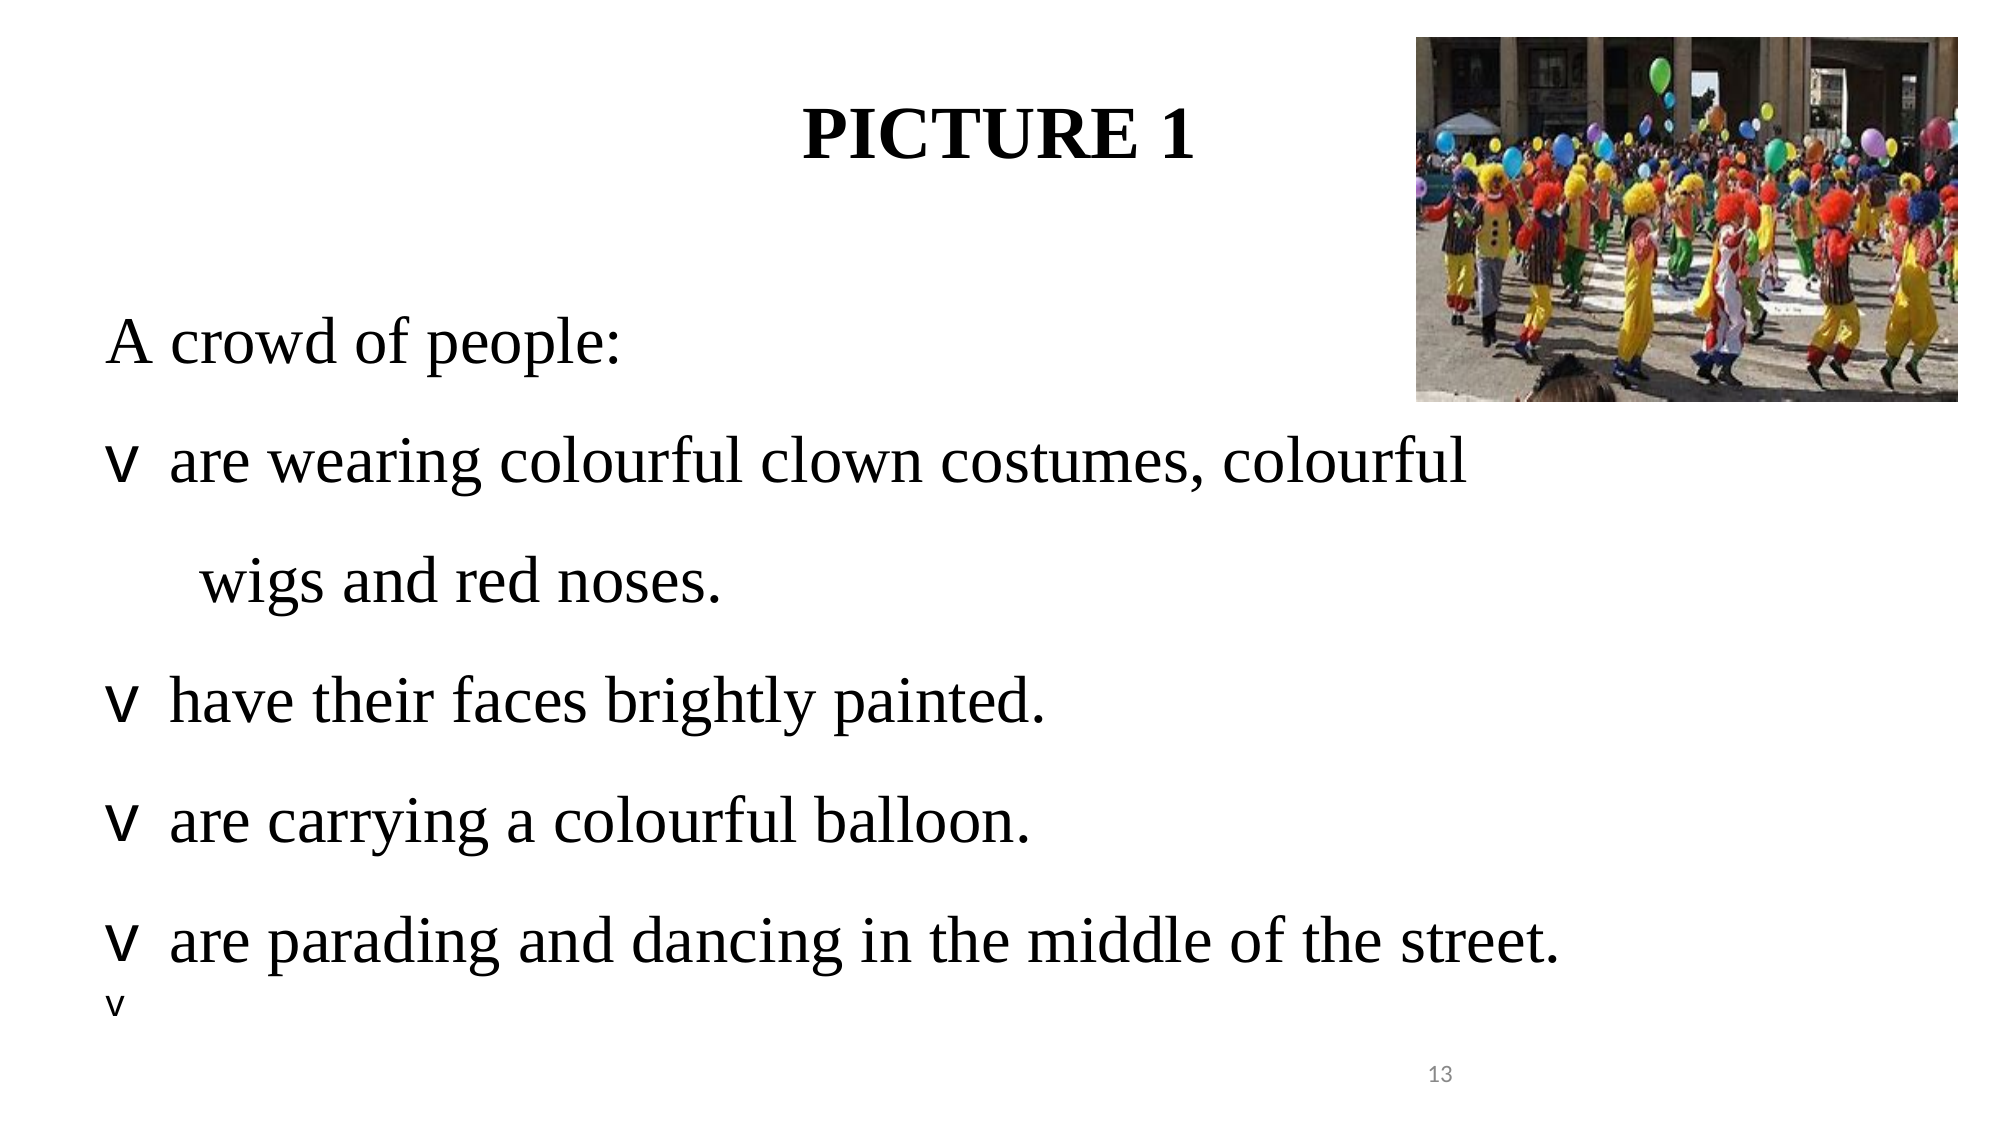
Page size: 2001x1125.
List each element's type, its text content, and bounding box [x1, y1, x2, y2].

text_box A crowd of people: are wearing colourful clown costumes, colourful wigs and red noses. have their faces brightly painted. are carrying a colourful balloon. are parading and dancing in the middle of the street. [90, 248, 1582, 1125]
text_box PICTURE 1 [90, 76, 1416, 248]
text_box [1412, 1042, 1863, 1103]
picture [1416, 38, 1958, 402]
